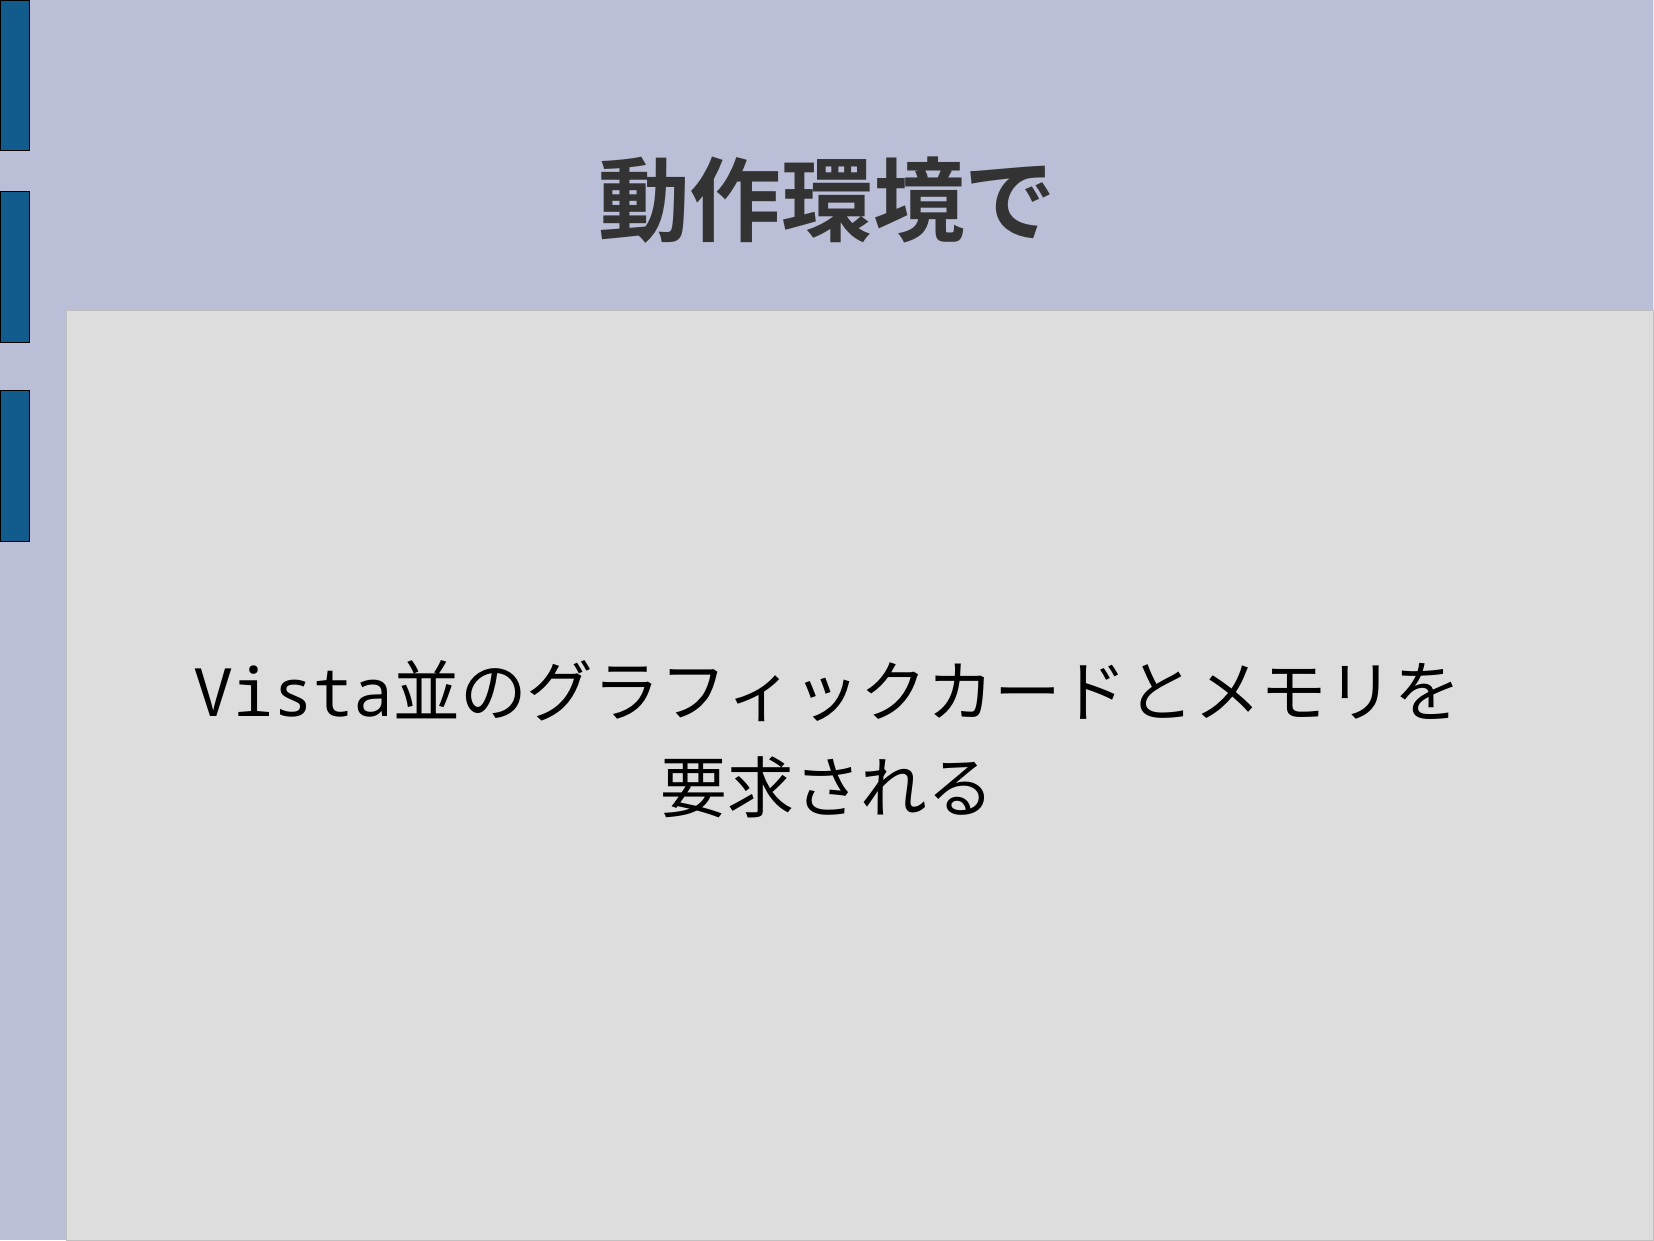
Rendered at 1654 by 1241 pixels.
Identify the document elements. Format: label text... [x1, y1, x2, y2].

subtitle Vista並のグラフィックカードとメモリを 要求される [121, 352, 1534, 1119]
title 動作環境で [121, 98, 1534, 291]
